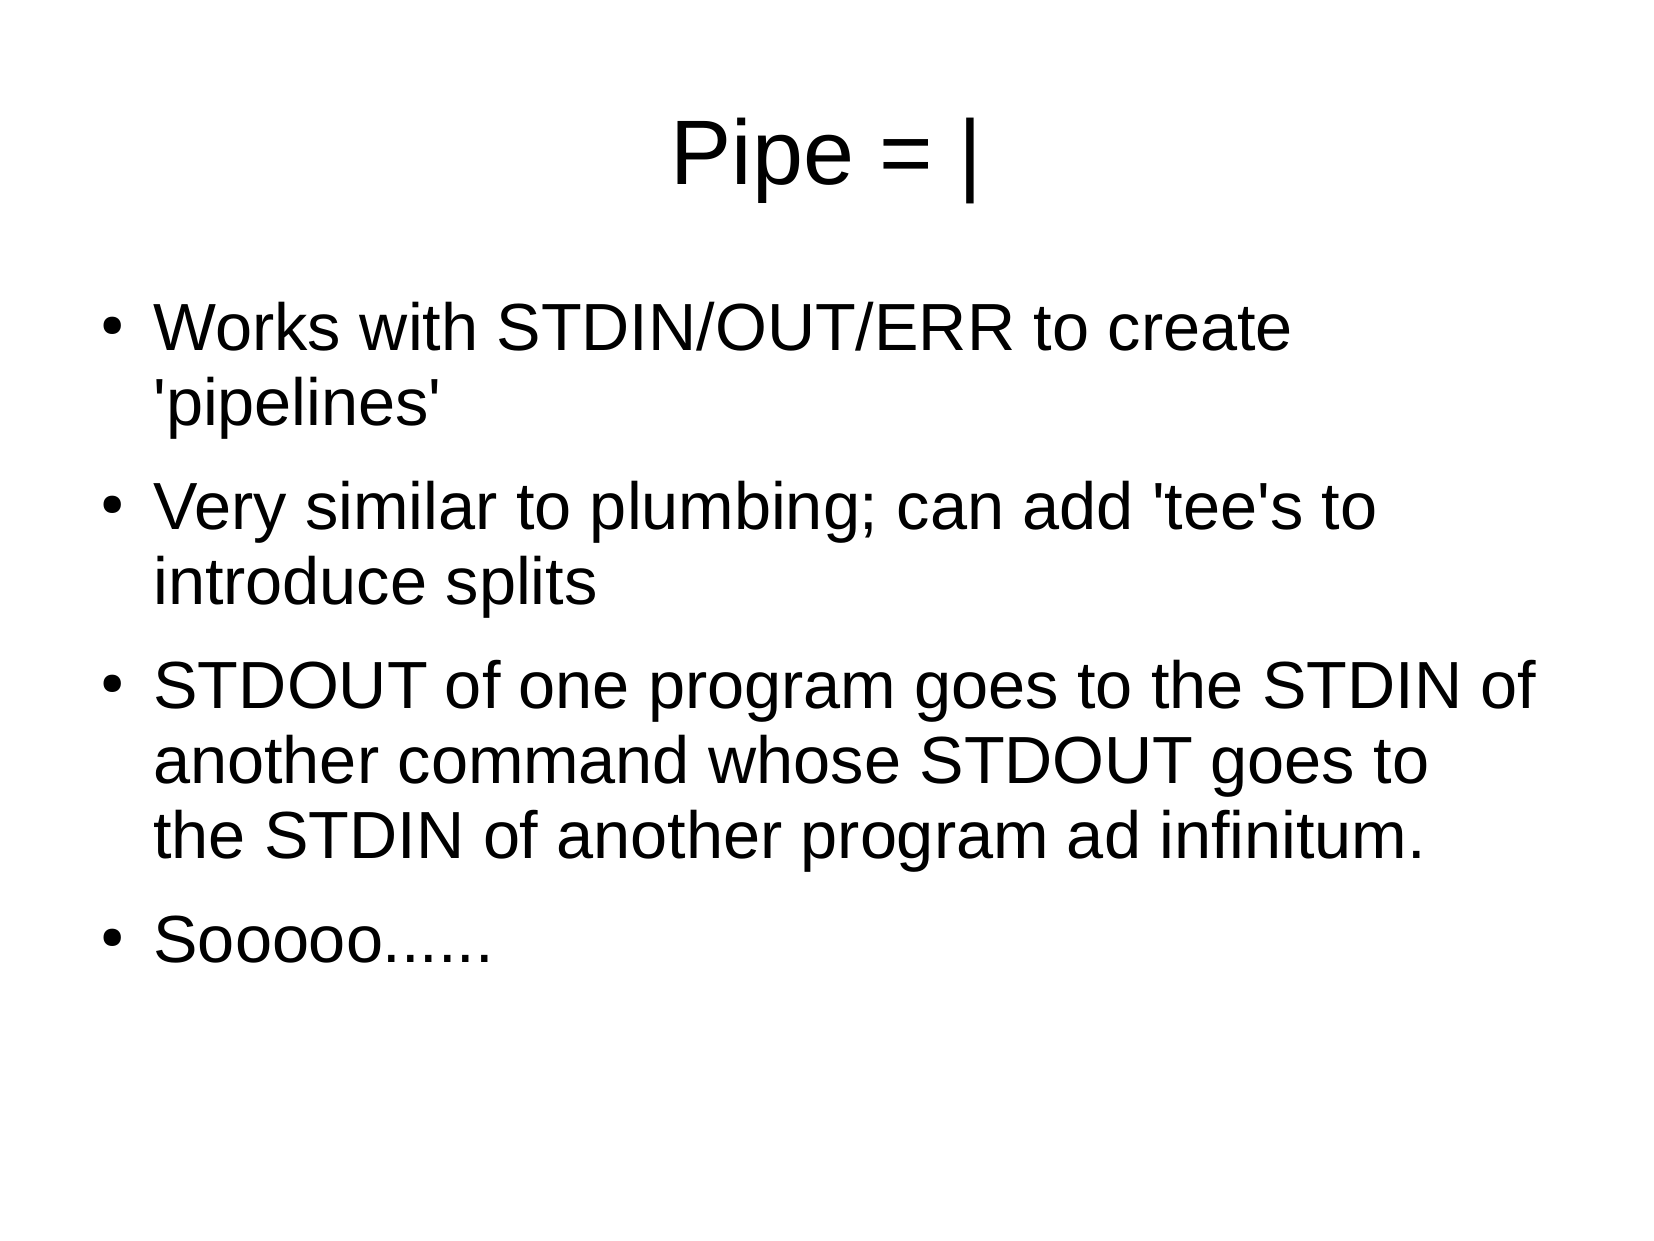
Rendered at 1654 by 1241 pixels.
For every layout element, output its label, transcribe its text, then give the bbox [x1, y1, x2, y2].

list Works with STDIN/OUT/ERR to create 'pipelines' Very similar to plumbing; can add 'tee's to introduce splits STDOUT of one program goes to the STDIN of another command whose STDOUT goes to the STDIN of another program ad infinitum. Sooooo...... [82, 290, 1538, 1010]
title Pipe = | [82, 49, 1571, 257]
